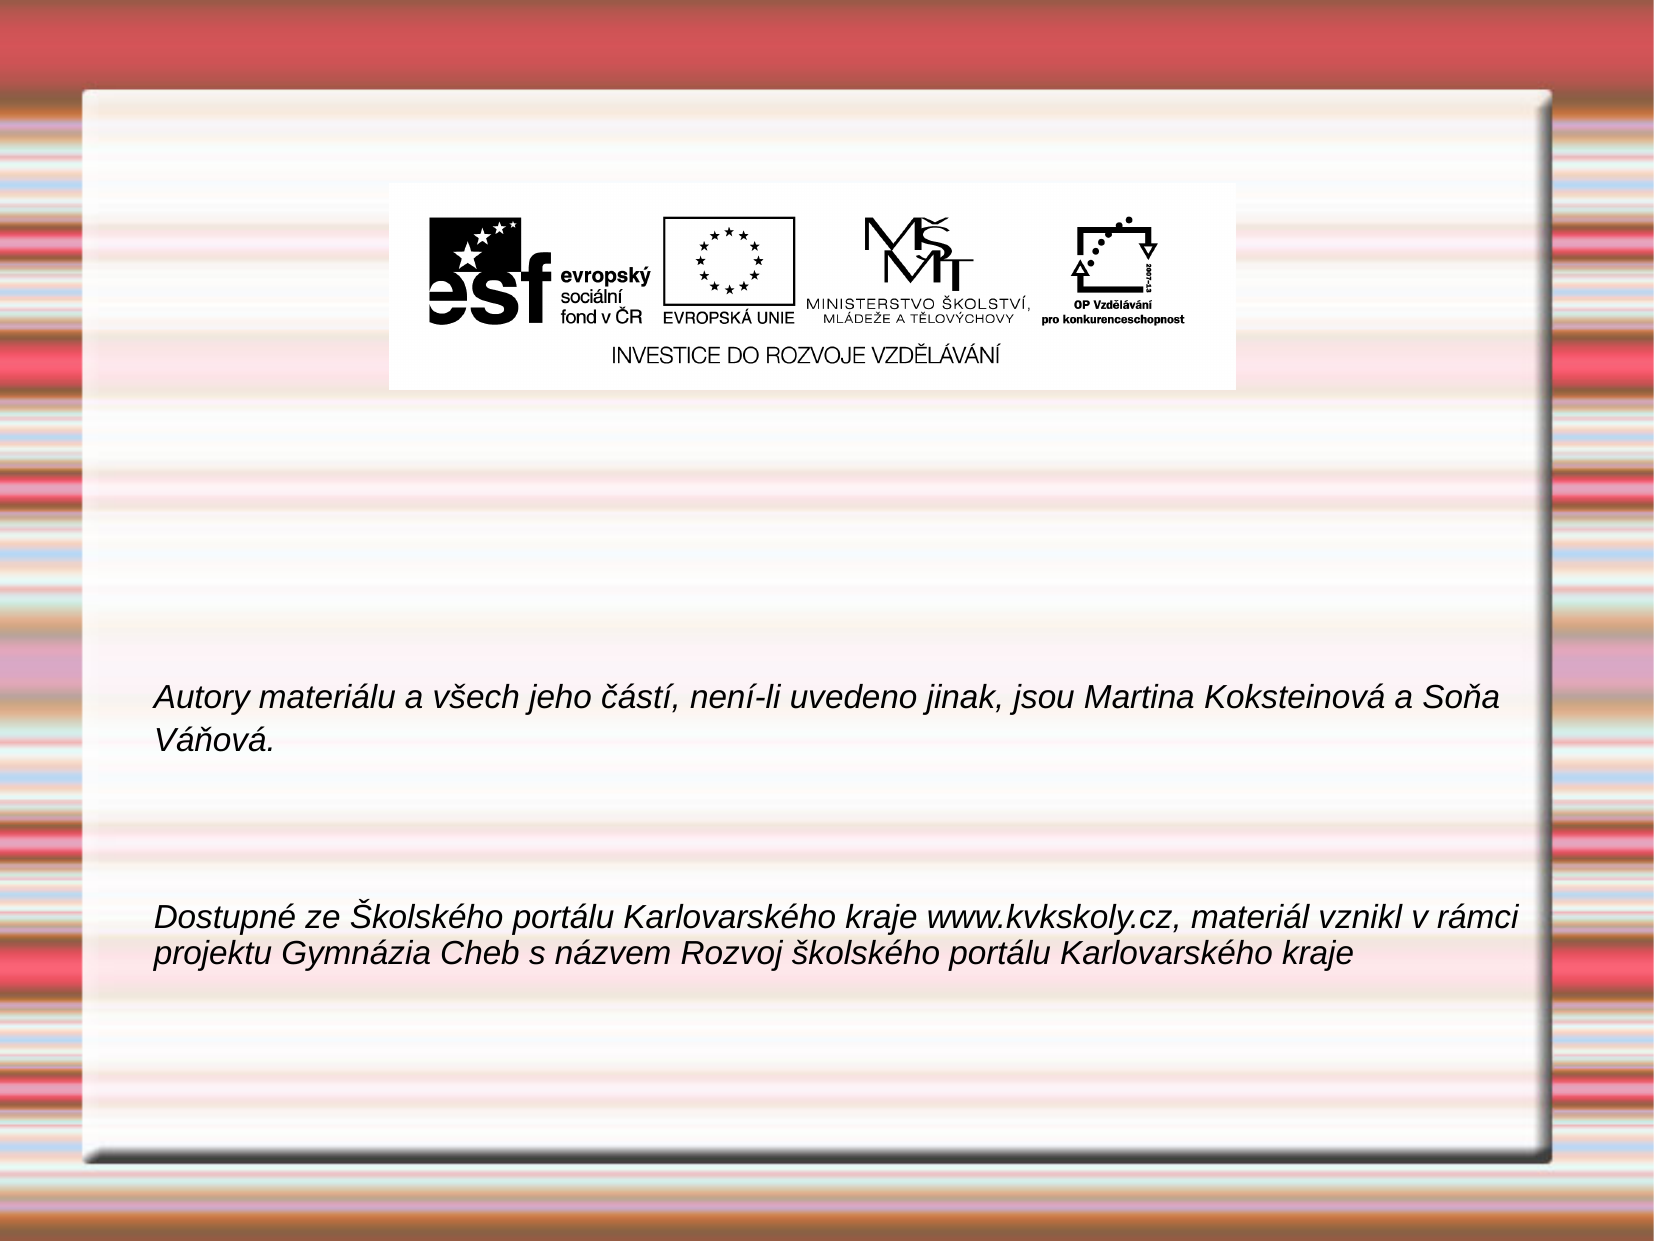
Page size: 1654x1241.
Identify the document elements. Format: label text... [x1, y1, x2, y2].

list Autory materiálu a všech jeho částí, není-li uvedeno jinak, jsou Martina Koksteinová a Soňa Váňová. Dostupné ze Školského portálu Karlovarského kraje www.kvkskoly.cz, materiál vznikl v rámci projektu Gymnázia Cheb s názvem Rozvoj školského portálu Karlovarského kraje [82, 289, 1571, 1108]
picture [0, 0, 1654, 1241]
